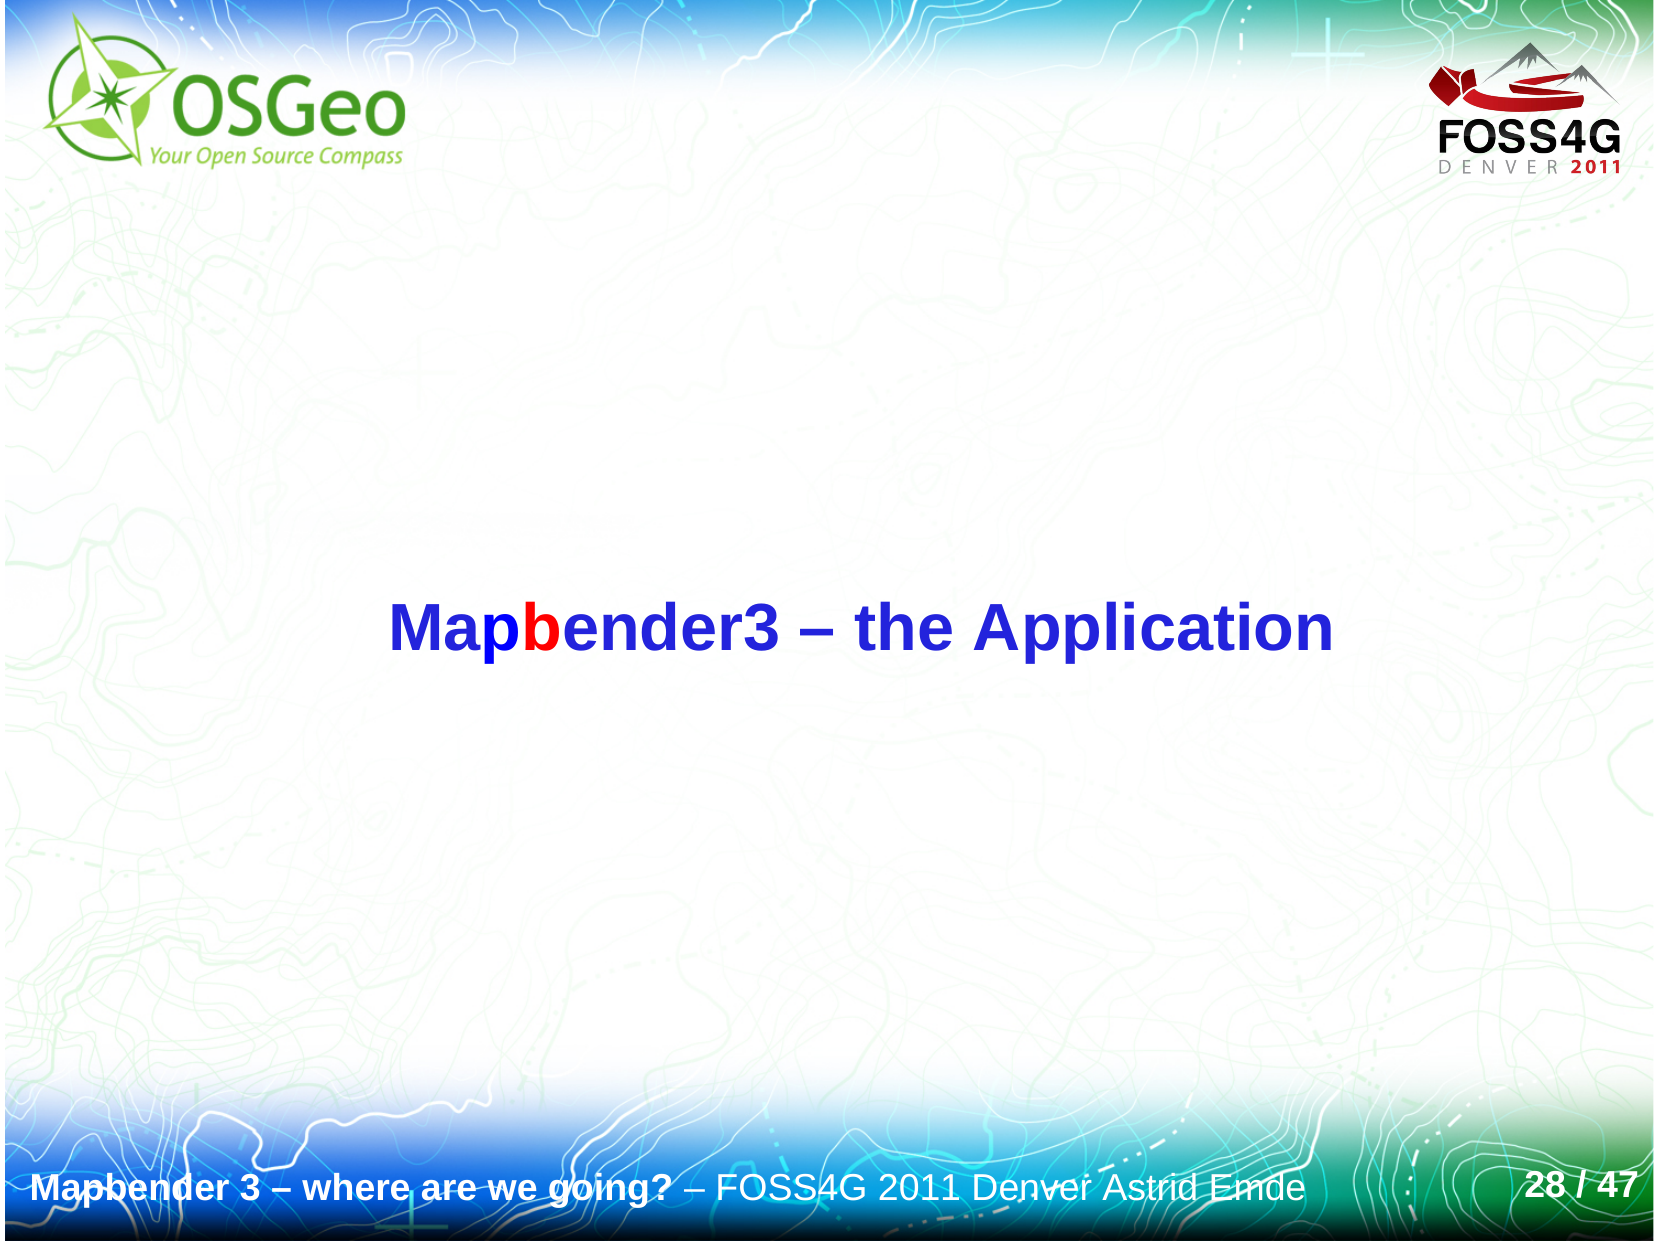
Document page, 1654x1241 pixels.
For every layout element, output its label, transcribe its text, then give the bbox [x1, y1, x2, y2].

title Mapbender3 – the Application [118, 539, 1607, 715]
picture [5, 0, 1654, 1241]
